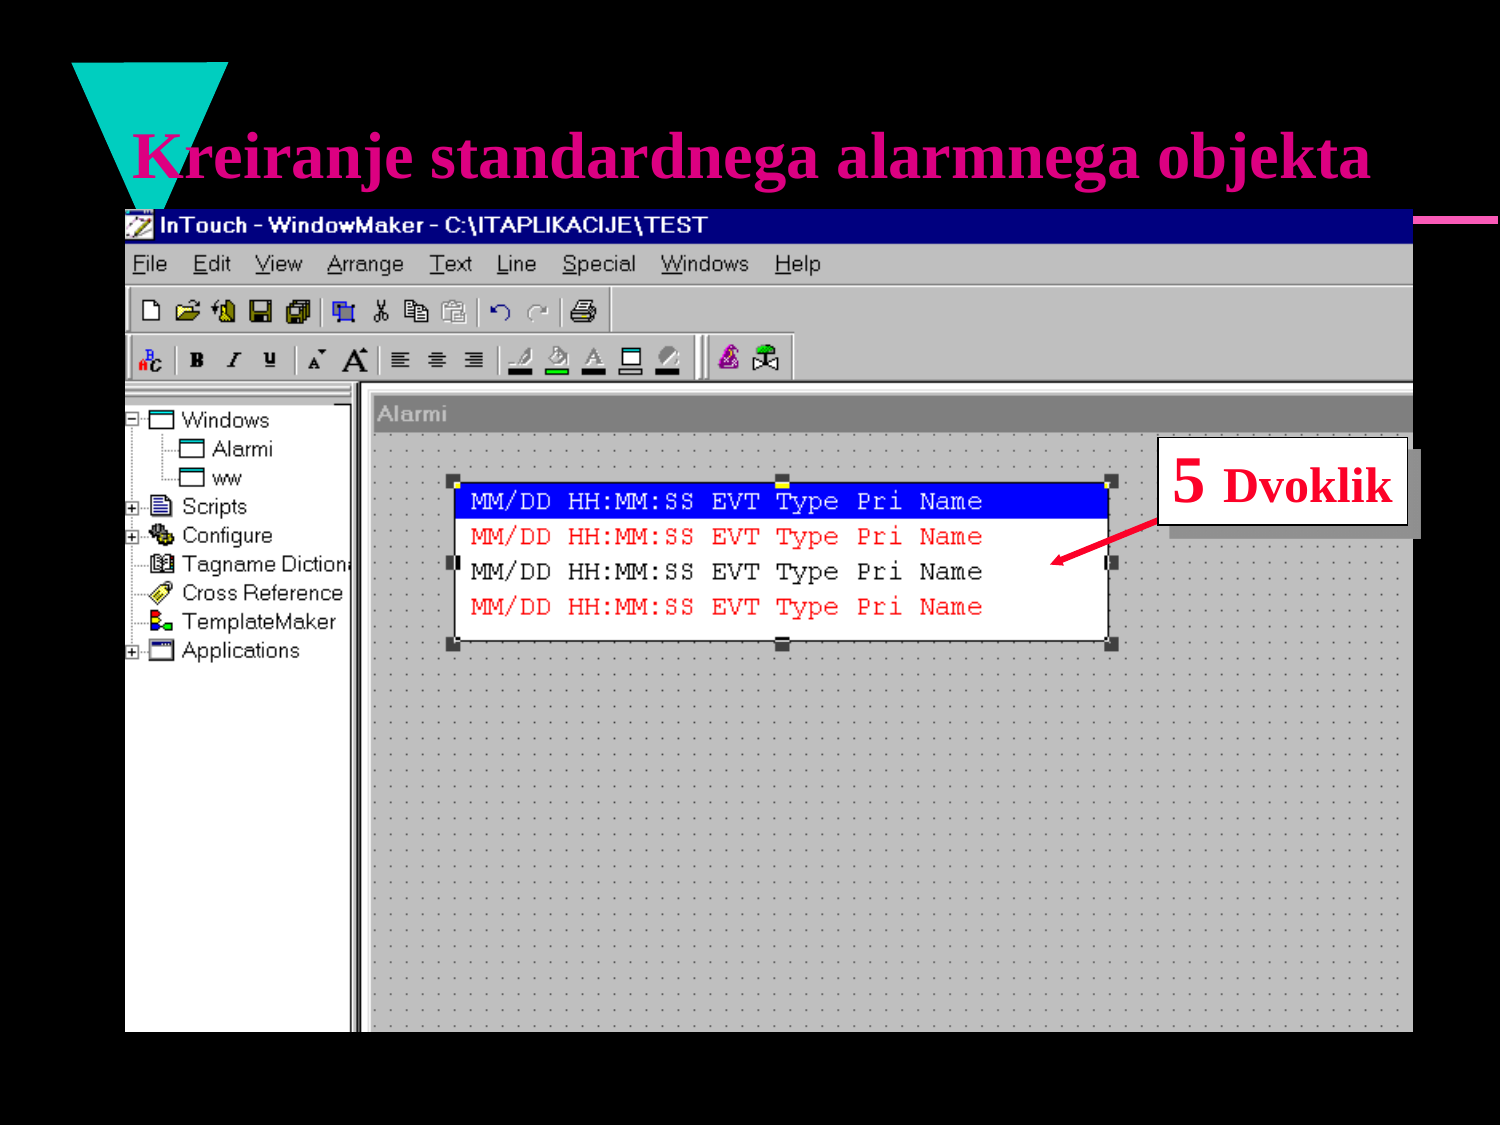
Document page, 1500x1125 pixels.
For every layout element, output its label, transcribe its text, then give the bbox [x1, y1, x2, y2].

chart [125, 209, 1413, 1032]
text_box 5 Dvoklik [1158, 437, 1408, 525]
title Kreiranje standardnega alarmnega objekta [117, 63, 1500, 251]
